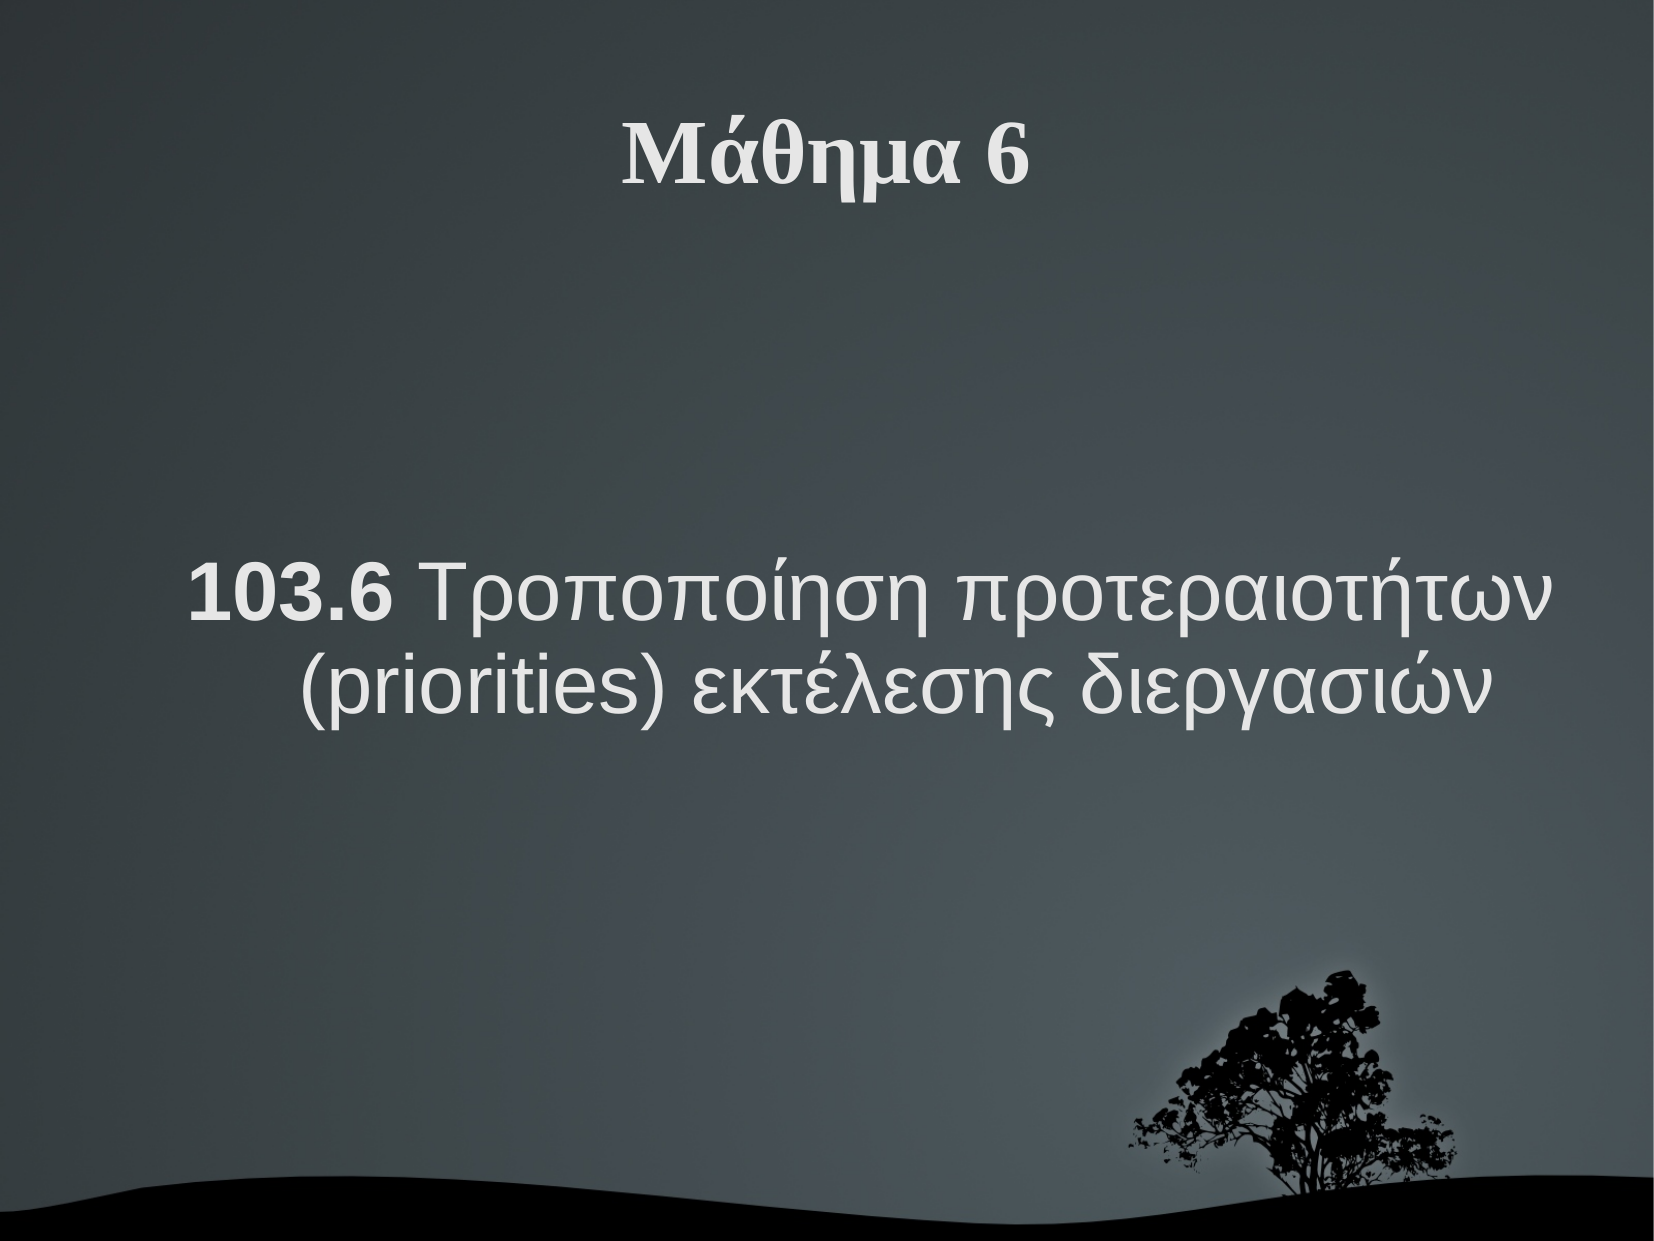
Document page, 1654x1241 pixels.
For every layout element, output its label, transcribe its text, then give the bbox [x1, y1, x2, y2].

picture [0, 0, 1654, 1241]
title Μάθημα 6 [82, 49, 1571, 257]
list 103.6 Τροποποίηση προτεραιοτήτων (priorities) εκτέλεσης διεργασιών [82, 290, 1571, 1109]
